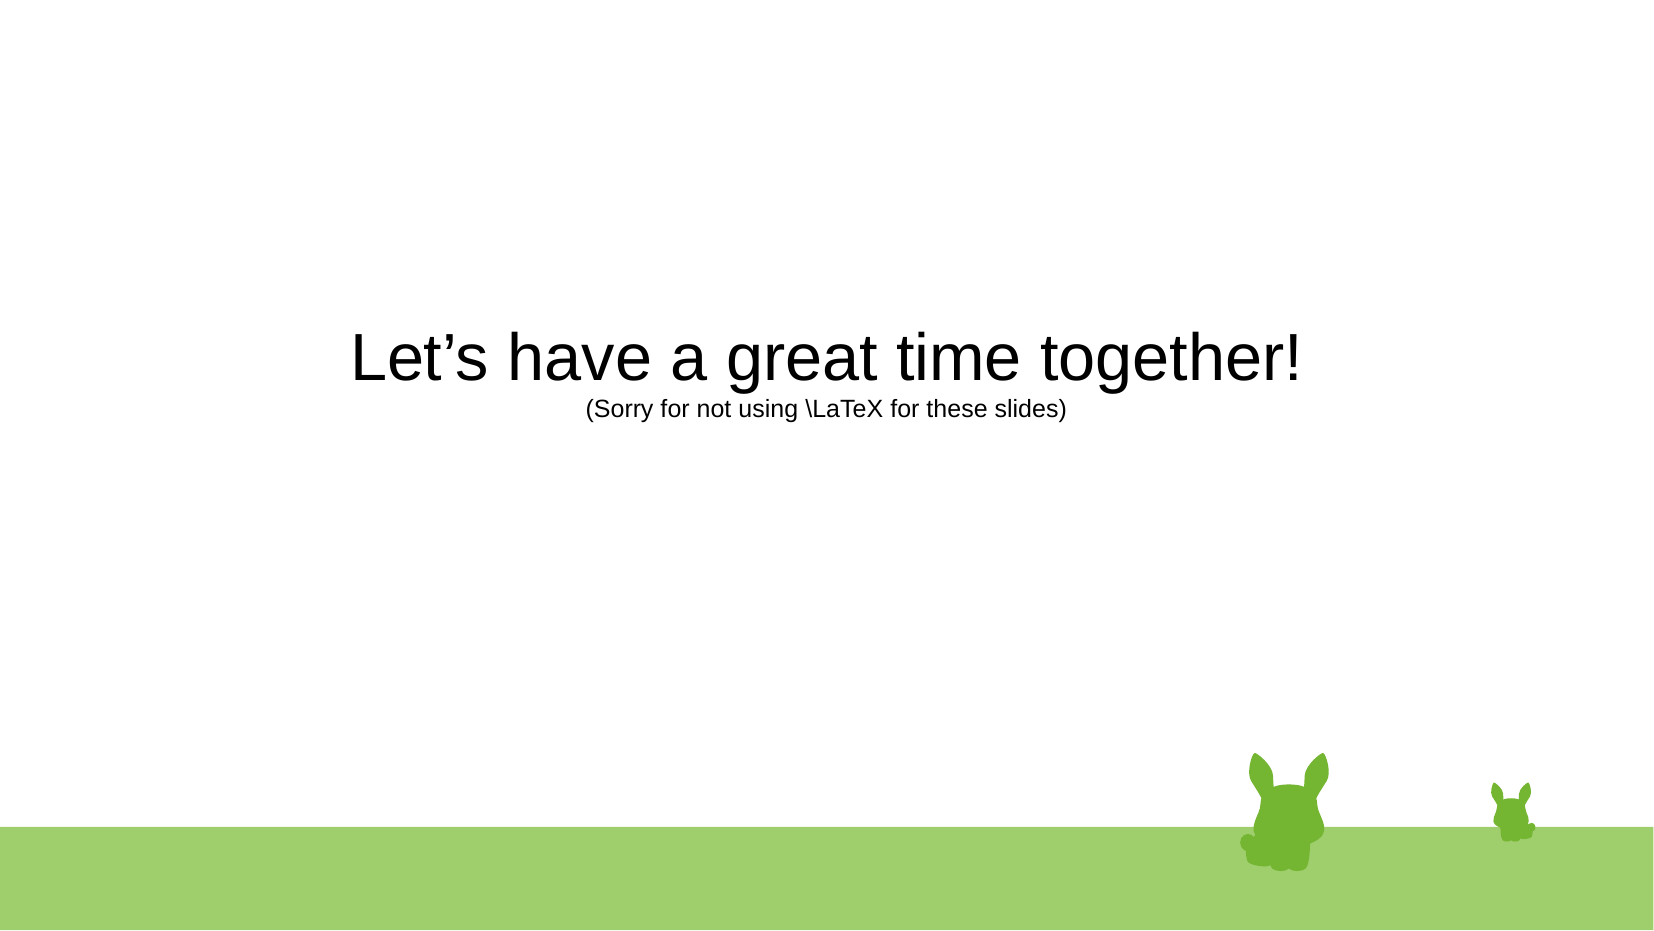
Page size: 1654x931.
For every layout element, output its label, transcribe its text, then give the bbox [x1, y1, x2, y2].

subtitle Let’s have a great time together! (Sorry for not using \LaTeX for these slides) [88, 29, 1565, 715]
